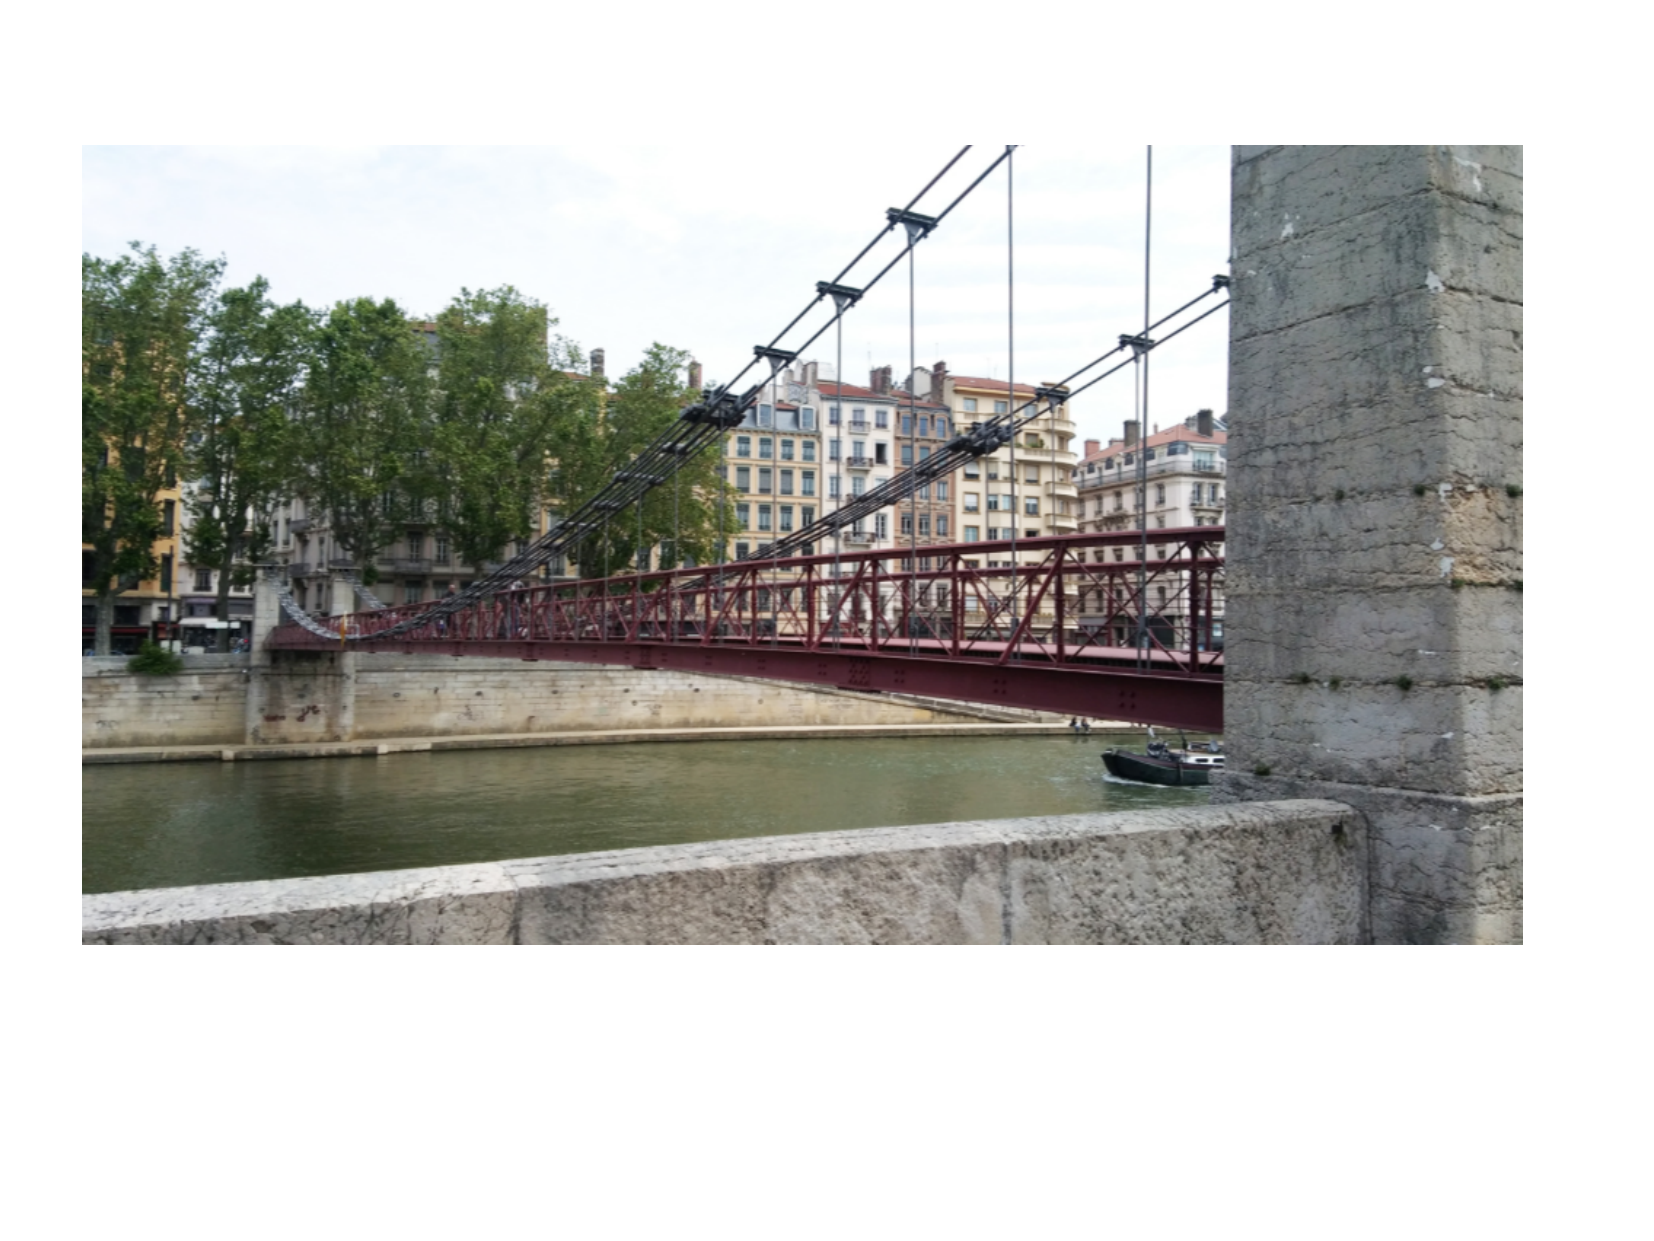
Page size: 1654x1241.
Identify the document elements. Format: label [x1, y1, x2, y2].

picture [82, 145, 1523, 945]
